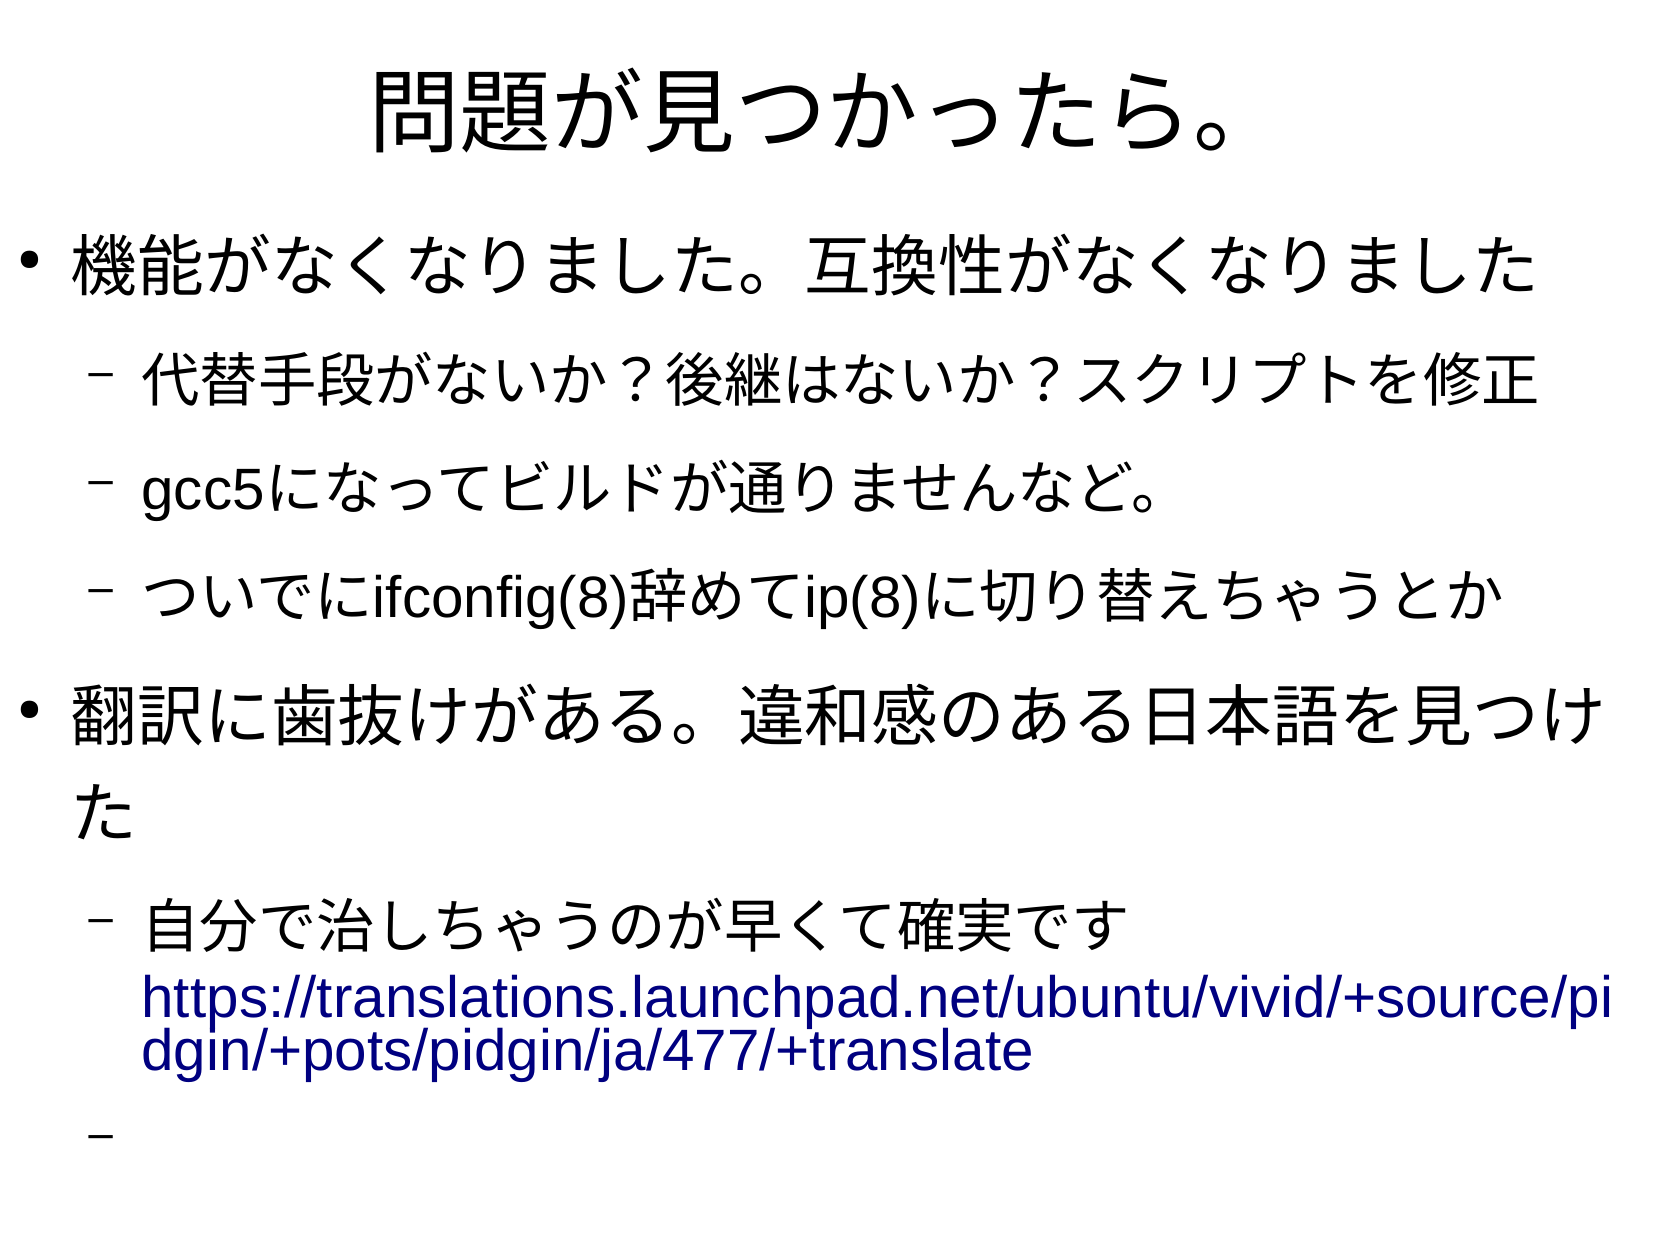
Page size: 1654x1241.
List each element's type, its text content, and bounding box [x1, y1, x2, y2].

list 機能がなくなりました。互換性がなくなりました 代替手段がないか？後継はないか？スクリプトを修正 gcc5になってビルドが通りませんなど。 ついでにifconfig(8)辞めてip(8)に切り替えちゃうとか 翻訳に歯抜けがある。違和感のある日本語を見つけた 自分で治しちゃうのが早くて確実です https://translations.launchpad.net/ubuntu/vivid/+source/pidgin/+pots/pidgin/ja/477/+translate [0, 213, 1642, 1178]
title 問題が見つかったら。 [0, 2, 1654, 210]
